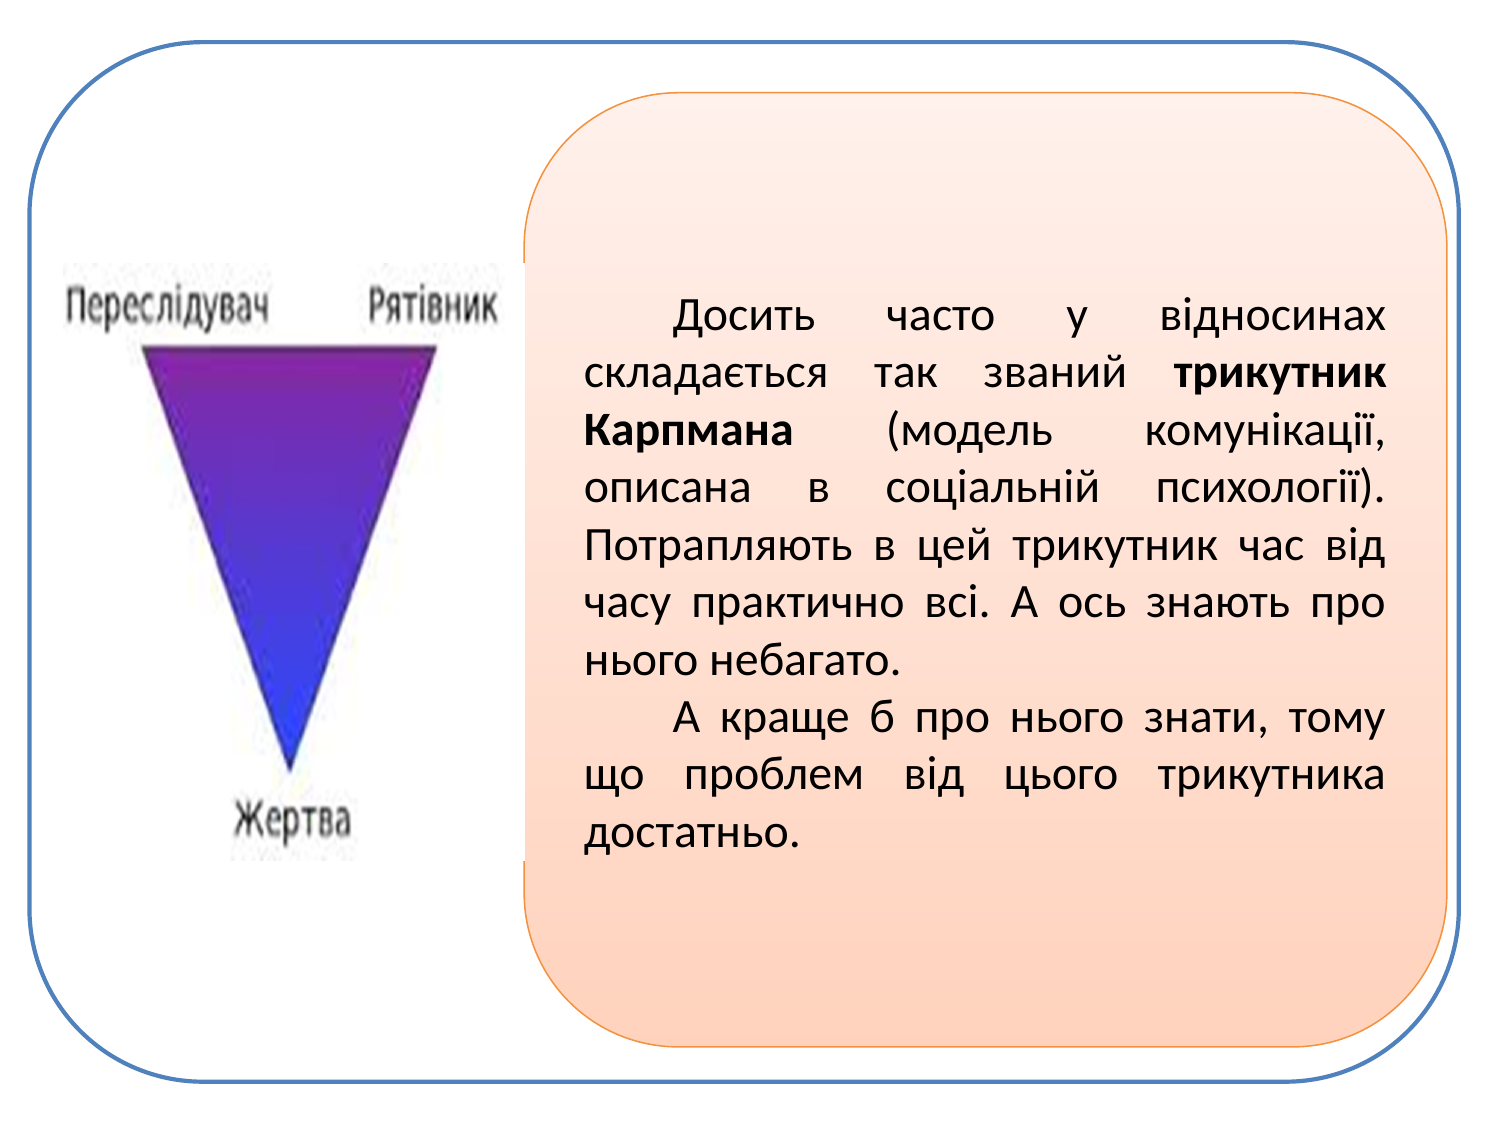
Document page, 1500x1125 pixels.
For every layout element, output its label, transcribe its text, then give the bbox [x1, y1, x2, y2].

text_box [29, 42, 1459, 1082]
text_box Досить часто у відносинах складається так званий трикутник Карпмана (модель комунікації, описана в соціальній психології). Потрапляють в цей трикутник час від часу практично всі. А ось знають про нього небагато. А краще б про нього знати, тому що проблем від цього трикутника достатньо. [524, 92, 1447, 1047]
picture [63, 263, 525, 861]
